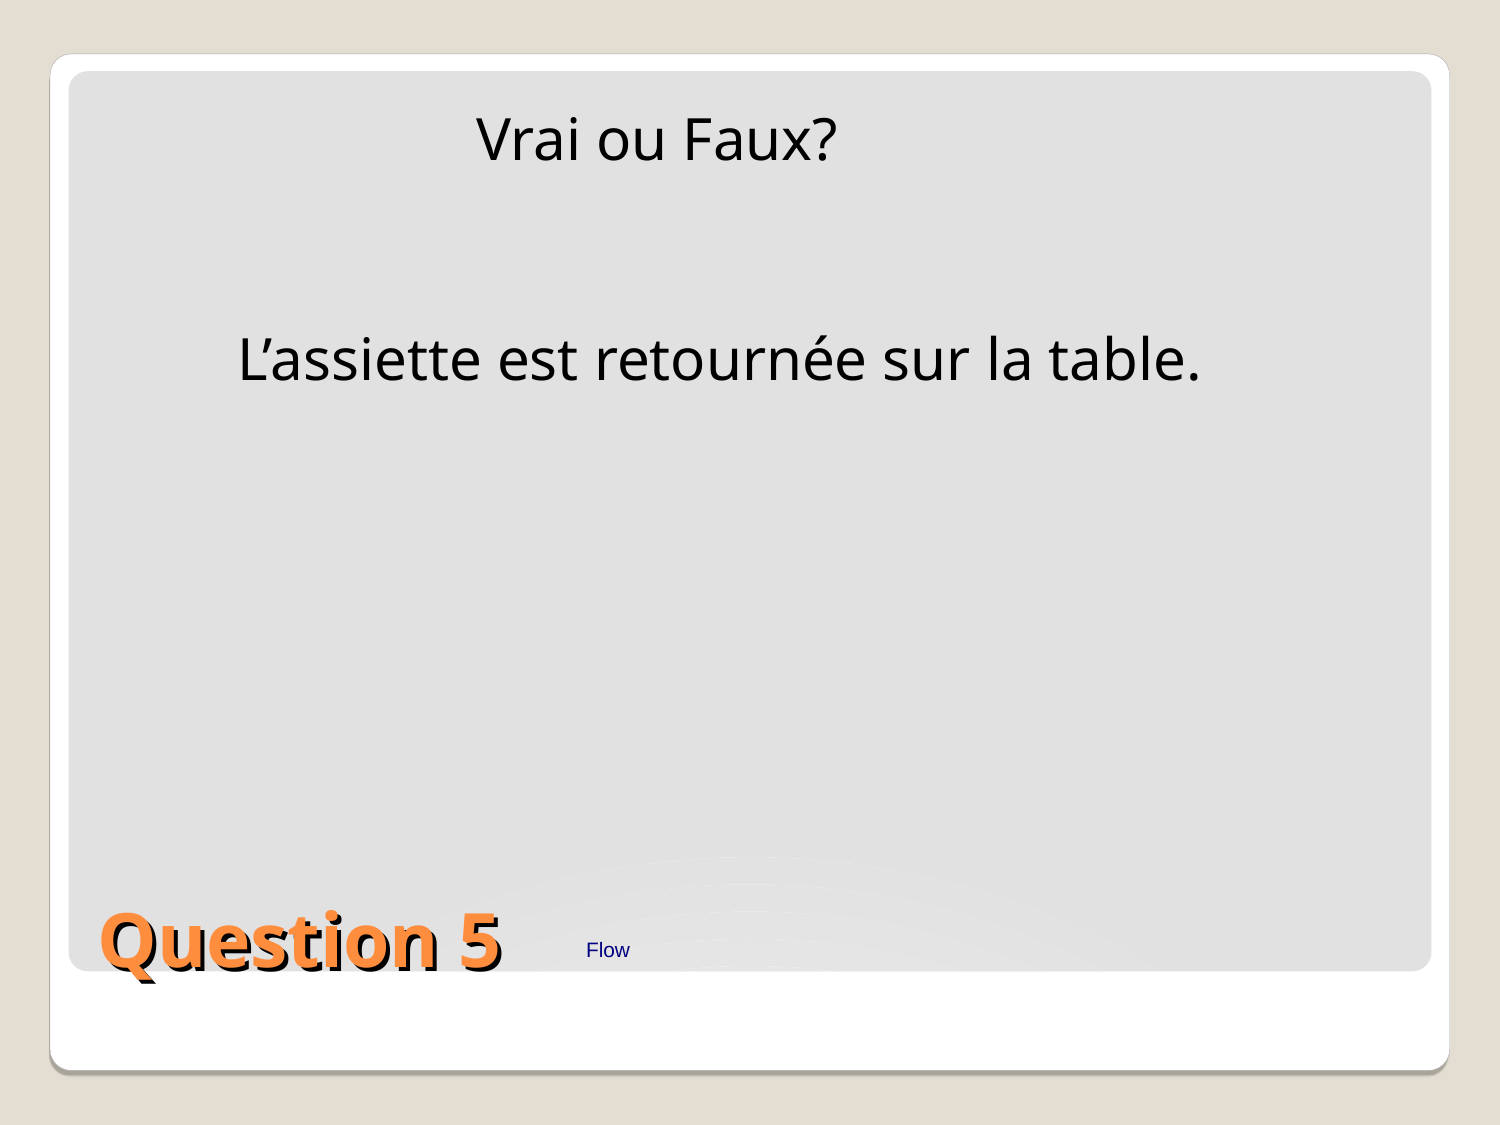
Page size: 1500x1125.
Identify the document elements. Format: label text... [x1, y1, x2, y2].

list Vrai ou Faux? L’assiette est retournée sur la table. [82, 86, 1426, 774]
text_box Flow [571, 931, 651, 969]
title Question 5 [82, 817, 1426, 991]
